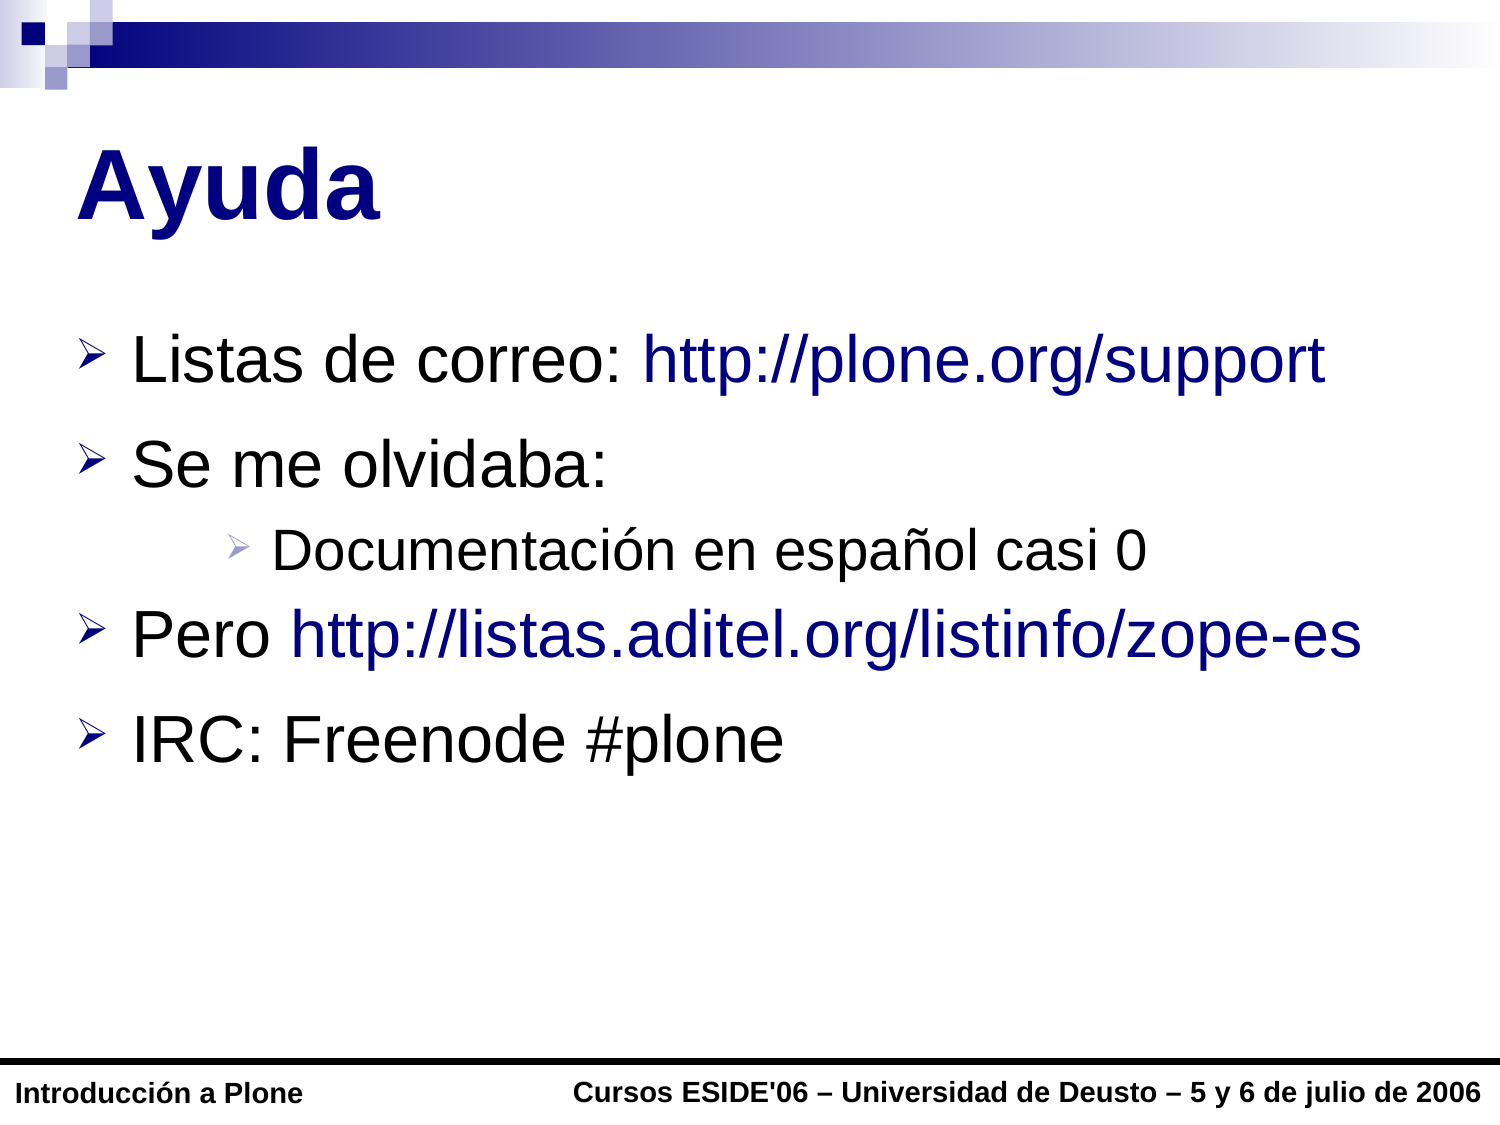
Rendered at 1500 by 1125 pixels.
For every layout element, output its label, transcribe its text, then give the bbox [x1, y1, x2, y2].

title Ayuda [75, 66, 1426, 309]
list Listas de correo: http://plone.org/support Se me olvidaba: Documentación en español casi 0 Pero http://listas.aditel.org/listinfo/zope-es IRC: Freenode #plone [75, 324, 1426, 1034]
